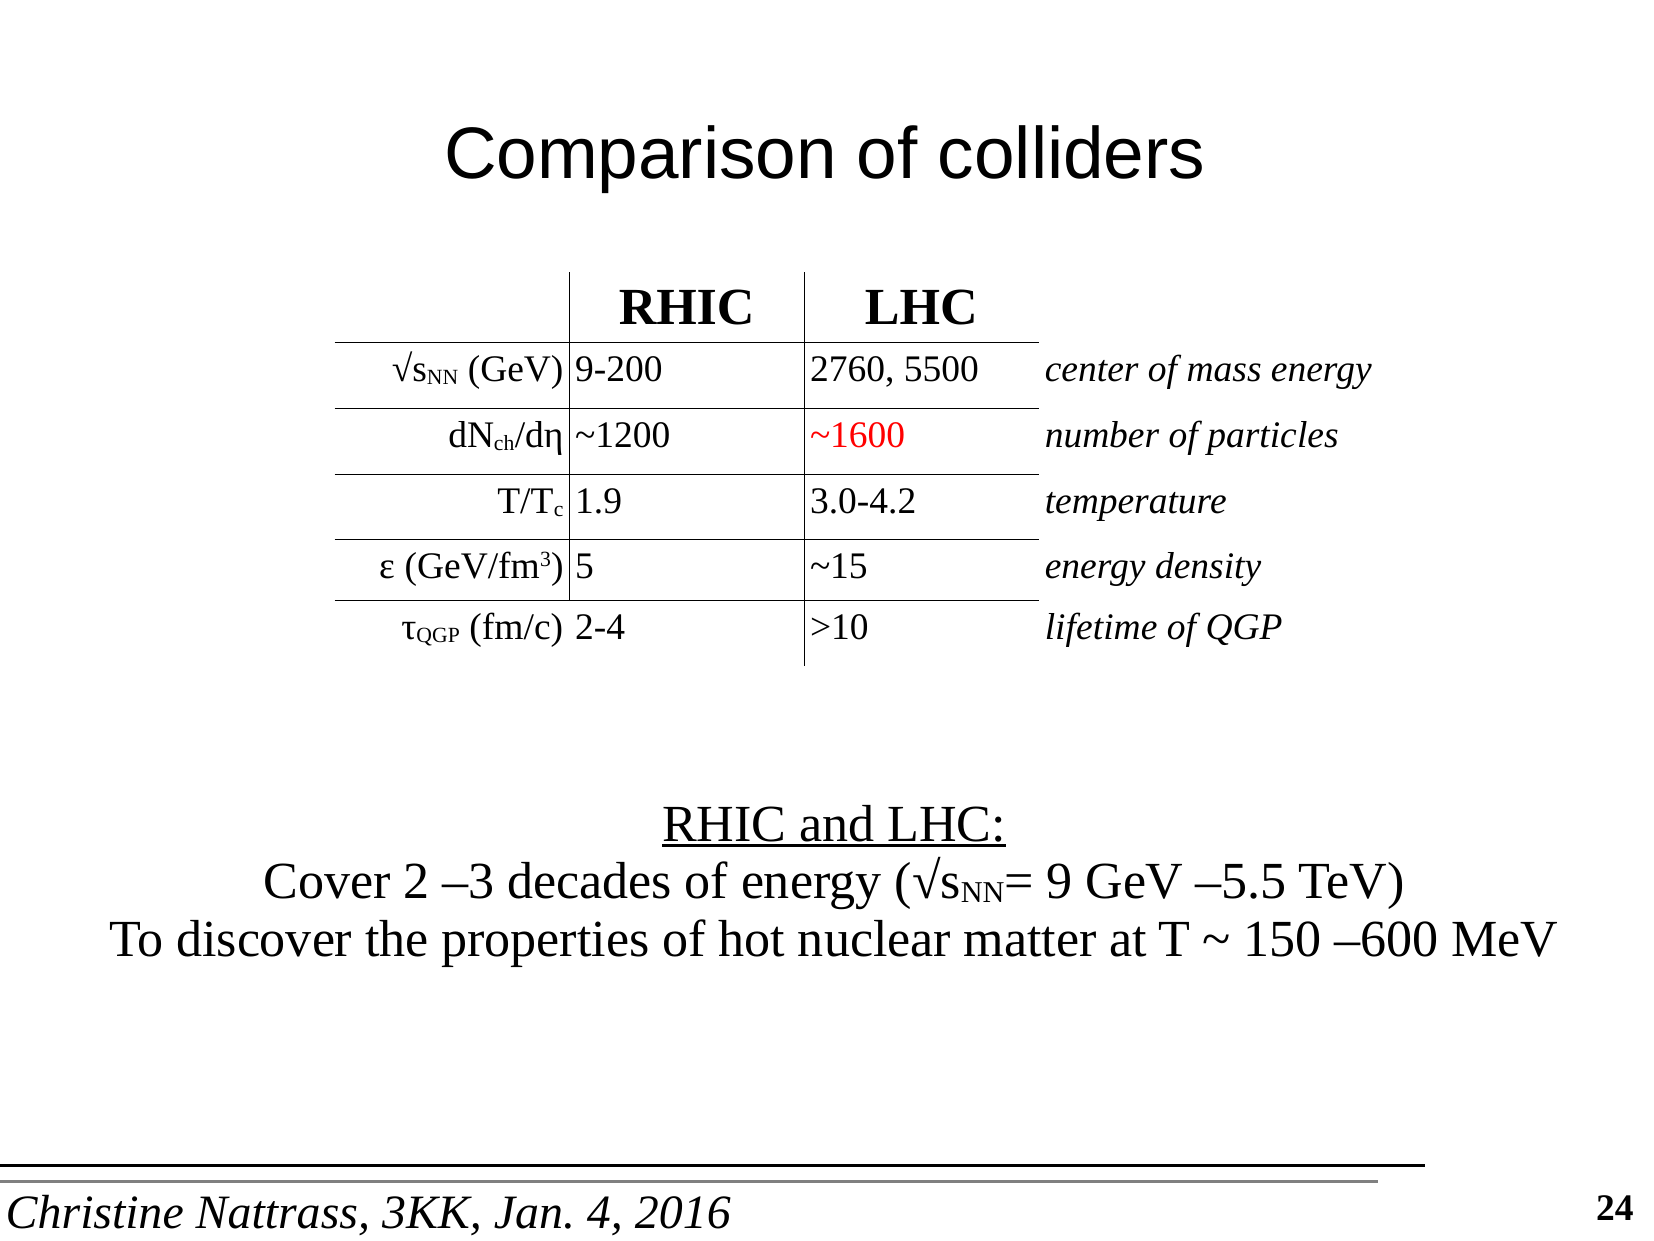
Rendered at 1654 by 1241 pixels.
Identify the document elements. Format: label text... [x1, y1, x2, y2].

table_cell τQGP (fm/c) [335, 601, 569, 666]
table_cell energy density [1039, 540, 1434, 600]
title Comparison of colliders [0, 49, 1651, 257]
table_cell 2760, 5500 [805, 343, 1039, 408]
table_cell temperature [1039, 474, 1434, 540]
table_header LHC [805, 272, 1039, 342]
table_cell T/Tc [335, 475, 569, 539]
table_cell 5 [570, 540, 804, 600]
table_cell >10 [805, 601, 1039, 666]
table_cell 2-4 [569, 601, 804, 666]
table_header RHIC [570, 272, 804, 342]
table_header [335, 272, 569, 342]
table_cell lifetime of QGP [1039, 600, 1434, 666]
table_cell 3.0-4.2 [805, 475, 1039, 539]
table_cell √sNN (GeV) [335, 343, 569, 408]
table_cell ~1600 [805, 409, 1039, 474]
text_box RHIC and LHC: Cover 2 –3 decades of energy (√sNN= 9 GeV –5.5 TeV) To discover the properties of hot nuclear matter at T ~ 150 –600 MeV [37, 787, 1631, 993]
table_cell ~15 [805, 540, 1039, 600]
table_cell center of mass energy [1039, 342, 1434, 408]
table_cell 1.9 [570, 475, 804, 539]
table_cell 9-200 [570, 343, 804, 408]
table_cell dNch/dη [335, 409, 569, 474]
table_cell ε (GeV/fm3) [335, 540, 569, 600]
table_cell number of particles [1039, 408, 1434, 474]
table_header [1039, 272, 1434, 342]
table_cell ~1200 [570, 409, 804, 474]
